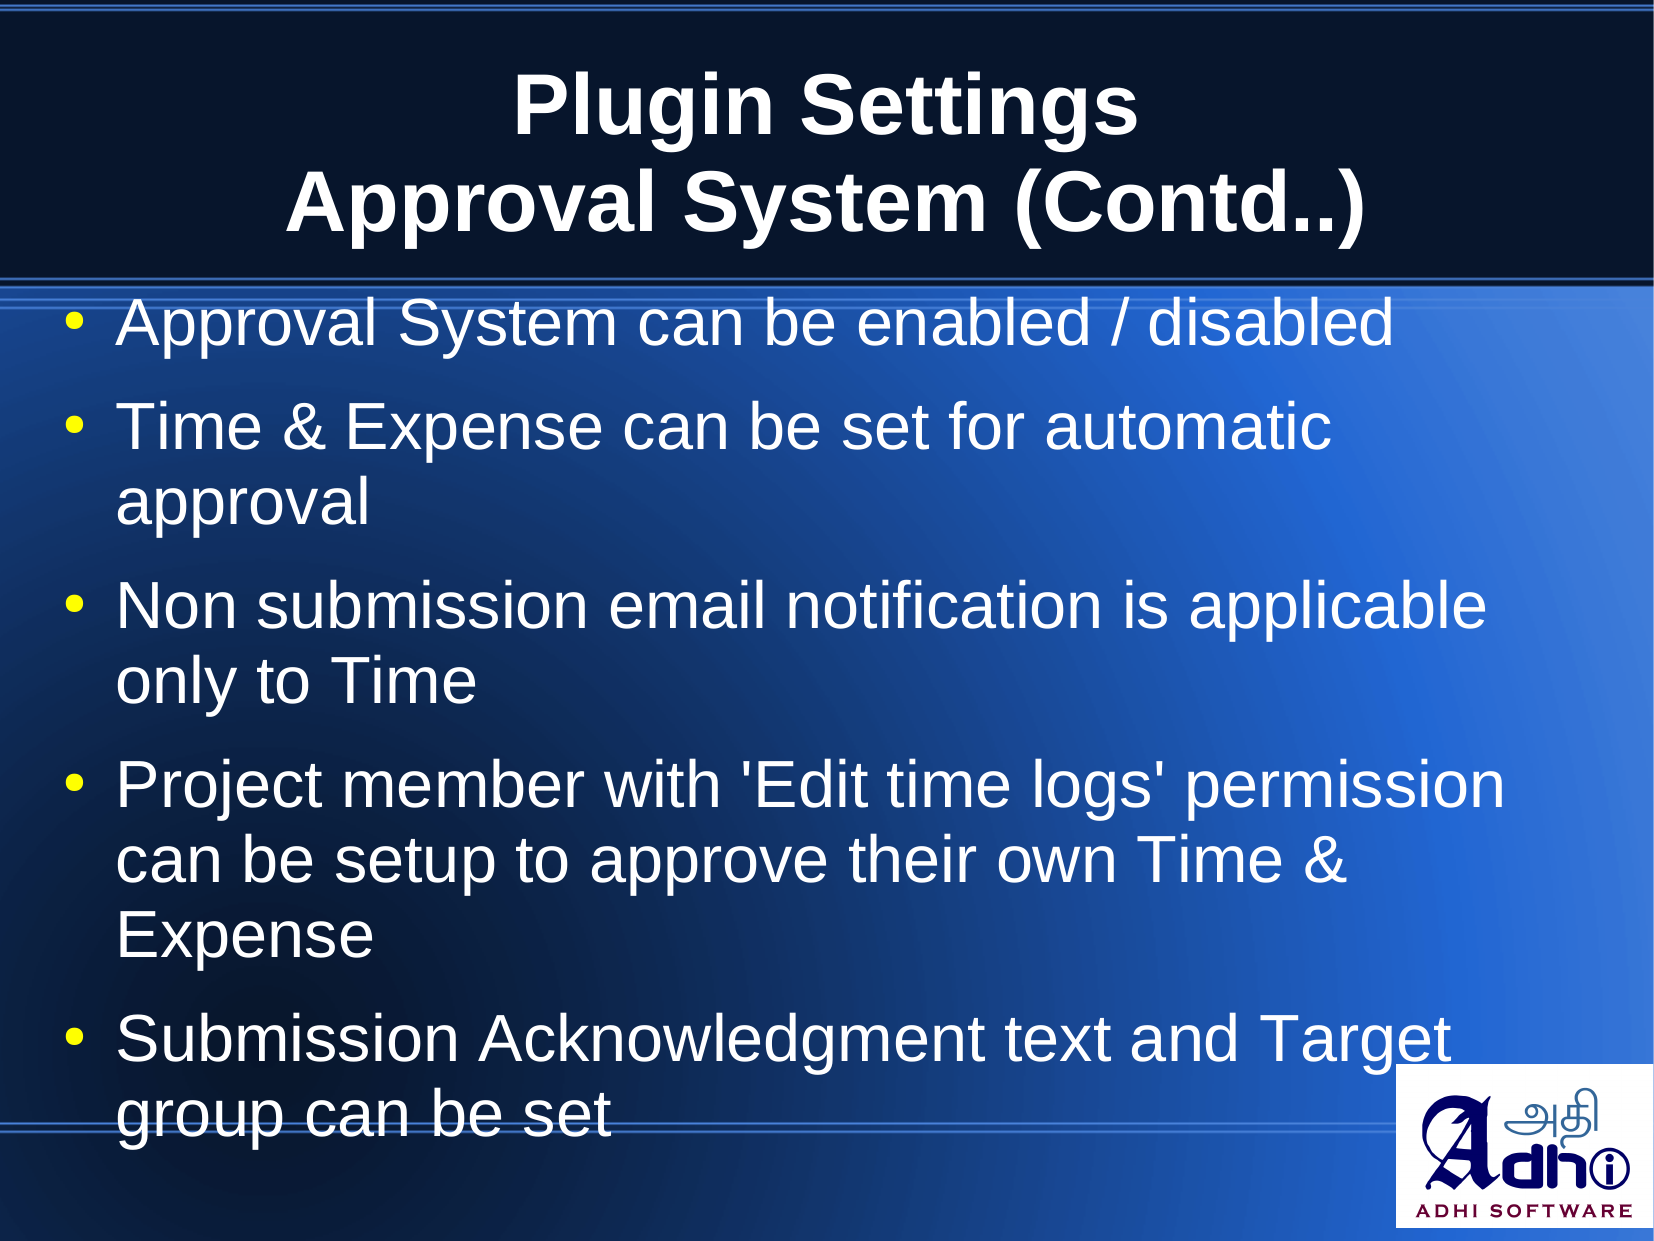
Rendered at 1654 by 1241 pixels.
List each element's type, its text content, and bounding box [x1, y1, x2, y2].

picture [0, 0, 1654, 1241]
title Plugin Settings Approval System (Contd..) [82, 49, 1571, 257]
list Approval System can be enabled / disabled Time & Expense can be set for automatic approval Non submission email notification is applicable only to Time Project member with 'Edit time logs' permission can be setup to approve their own Time & Expense Submission Acknowledgment text and Target group can be set [45, 285, 1534, 1151]
